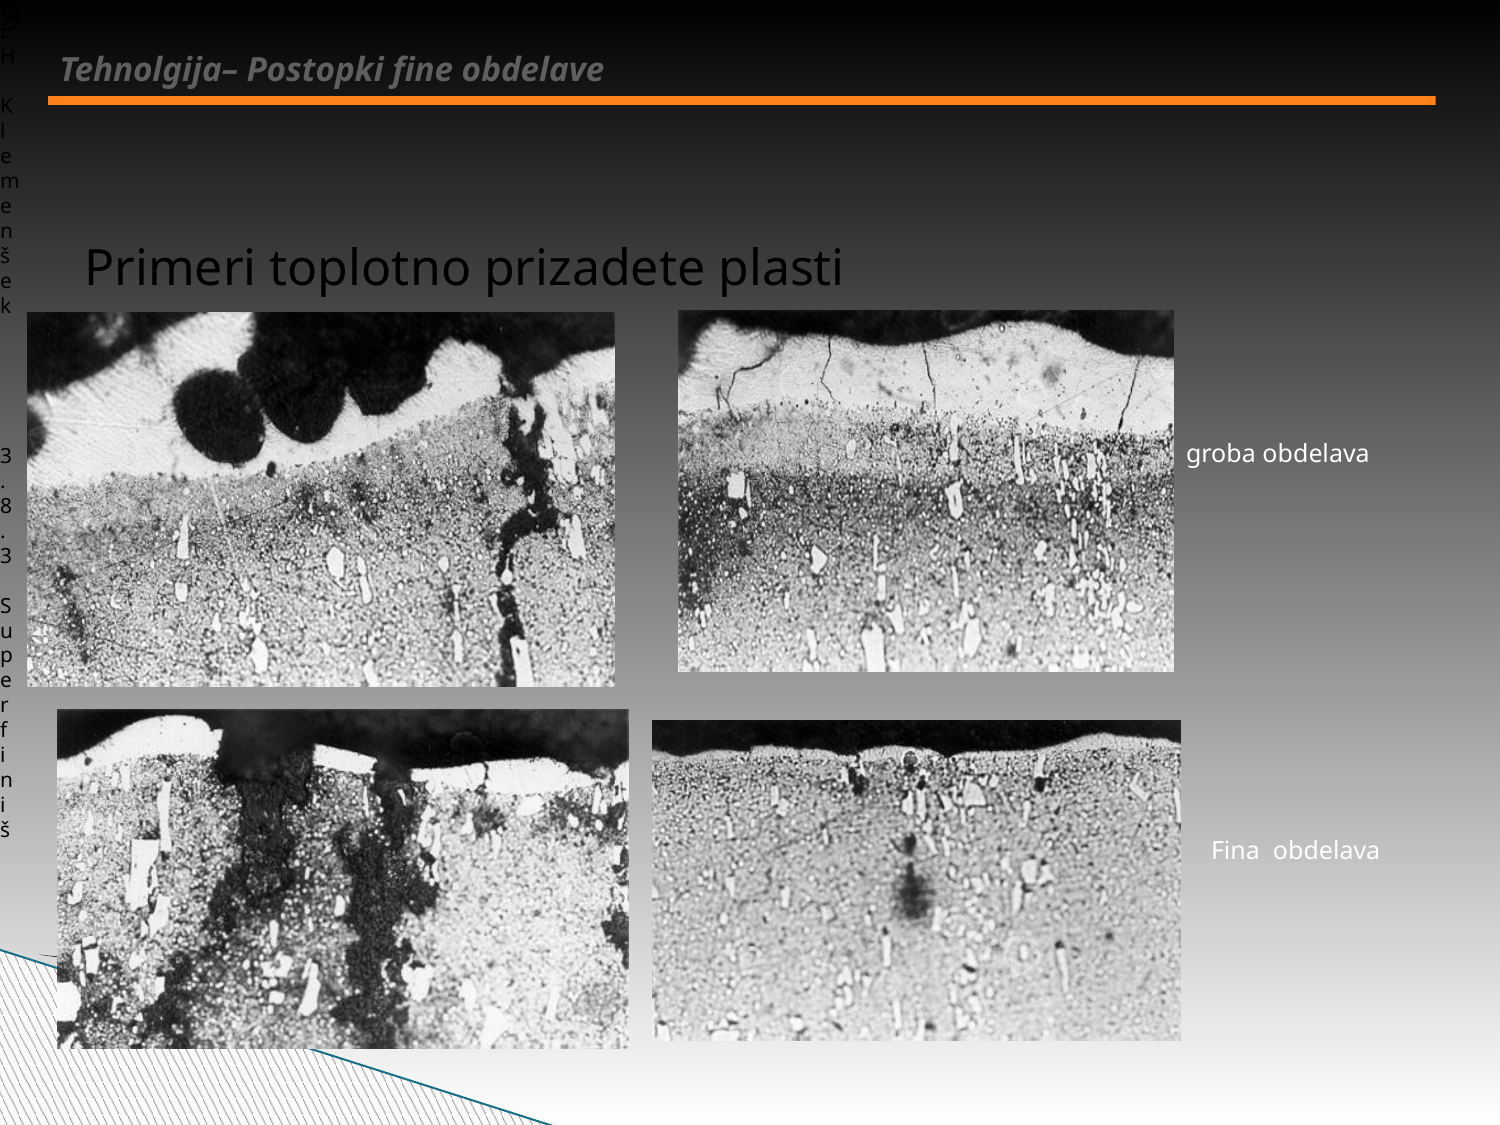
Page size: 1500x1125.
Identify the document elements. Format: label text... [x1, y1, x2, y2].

picture [652, 720, 1181, 1041]
text_box Fina obdelava [1196, 767, 1453, 873]
picture [0, 709, 629, 1125]
picture [678, 310, 1174, 673]
picture [27, 312, 615, 687]
text_box groba obdelava [1171, 370, 1428, 476]
text_box Primeri toplotno prizadete plasti [69, 167, 1256, 303]
